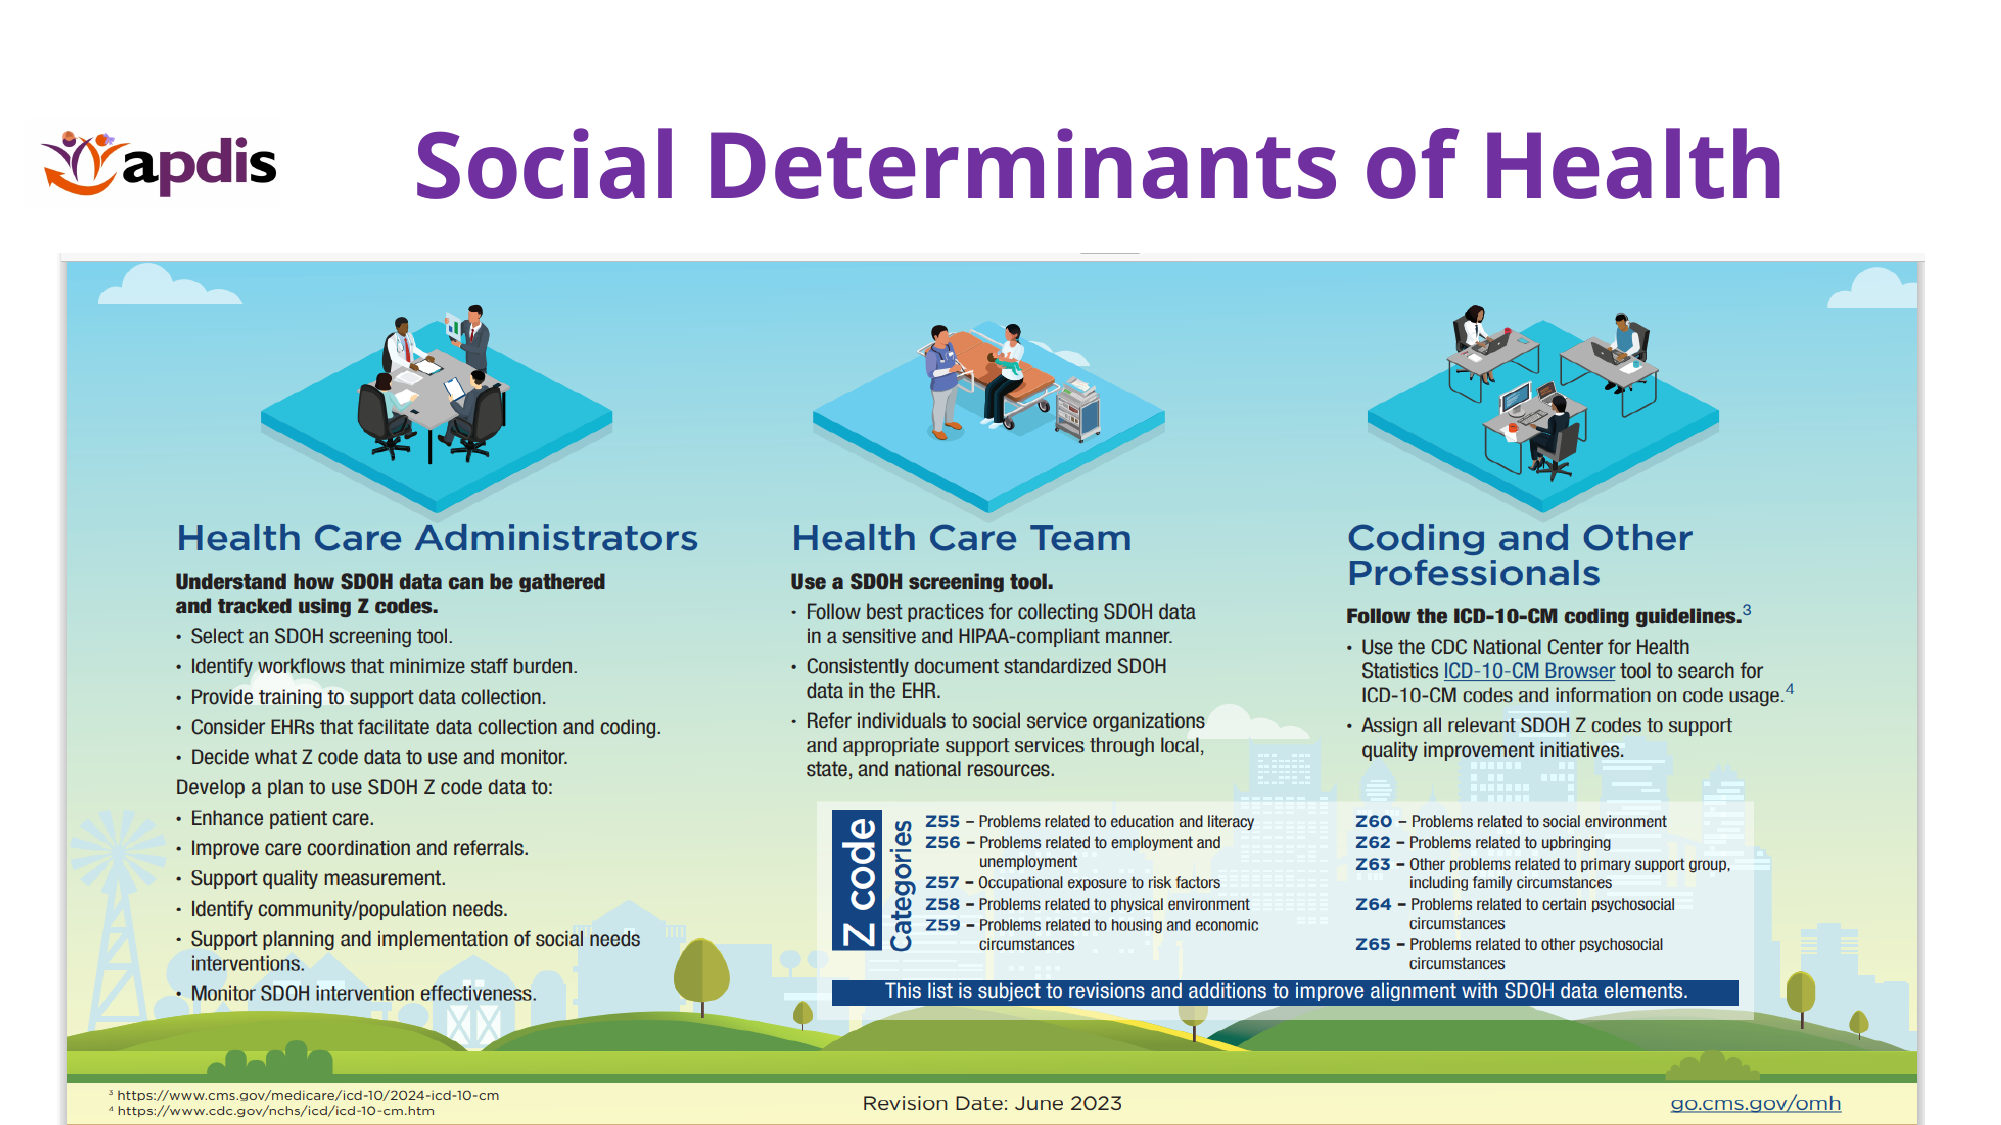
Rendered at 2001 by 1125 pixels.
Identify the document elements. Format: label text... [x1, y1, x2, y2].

picture [57, 253, 1925, 1125]
title Social Determinants of Health [137, 59, 1863, 253]
picture [25, 118, 280, 208]
